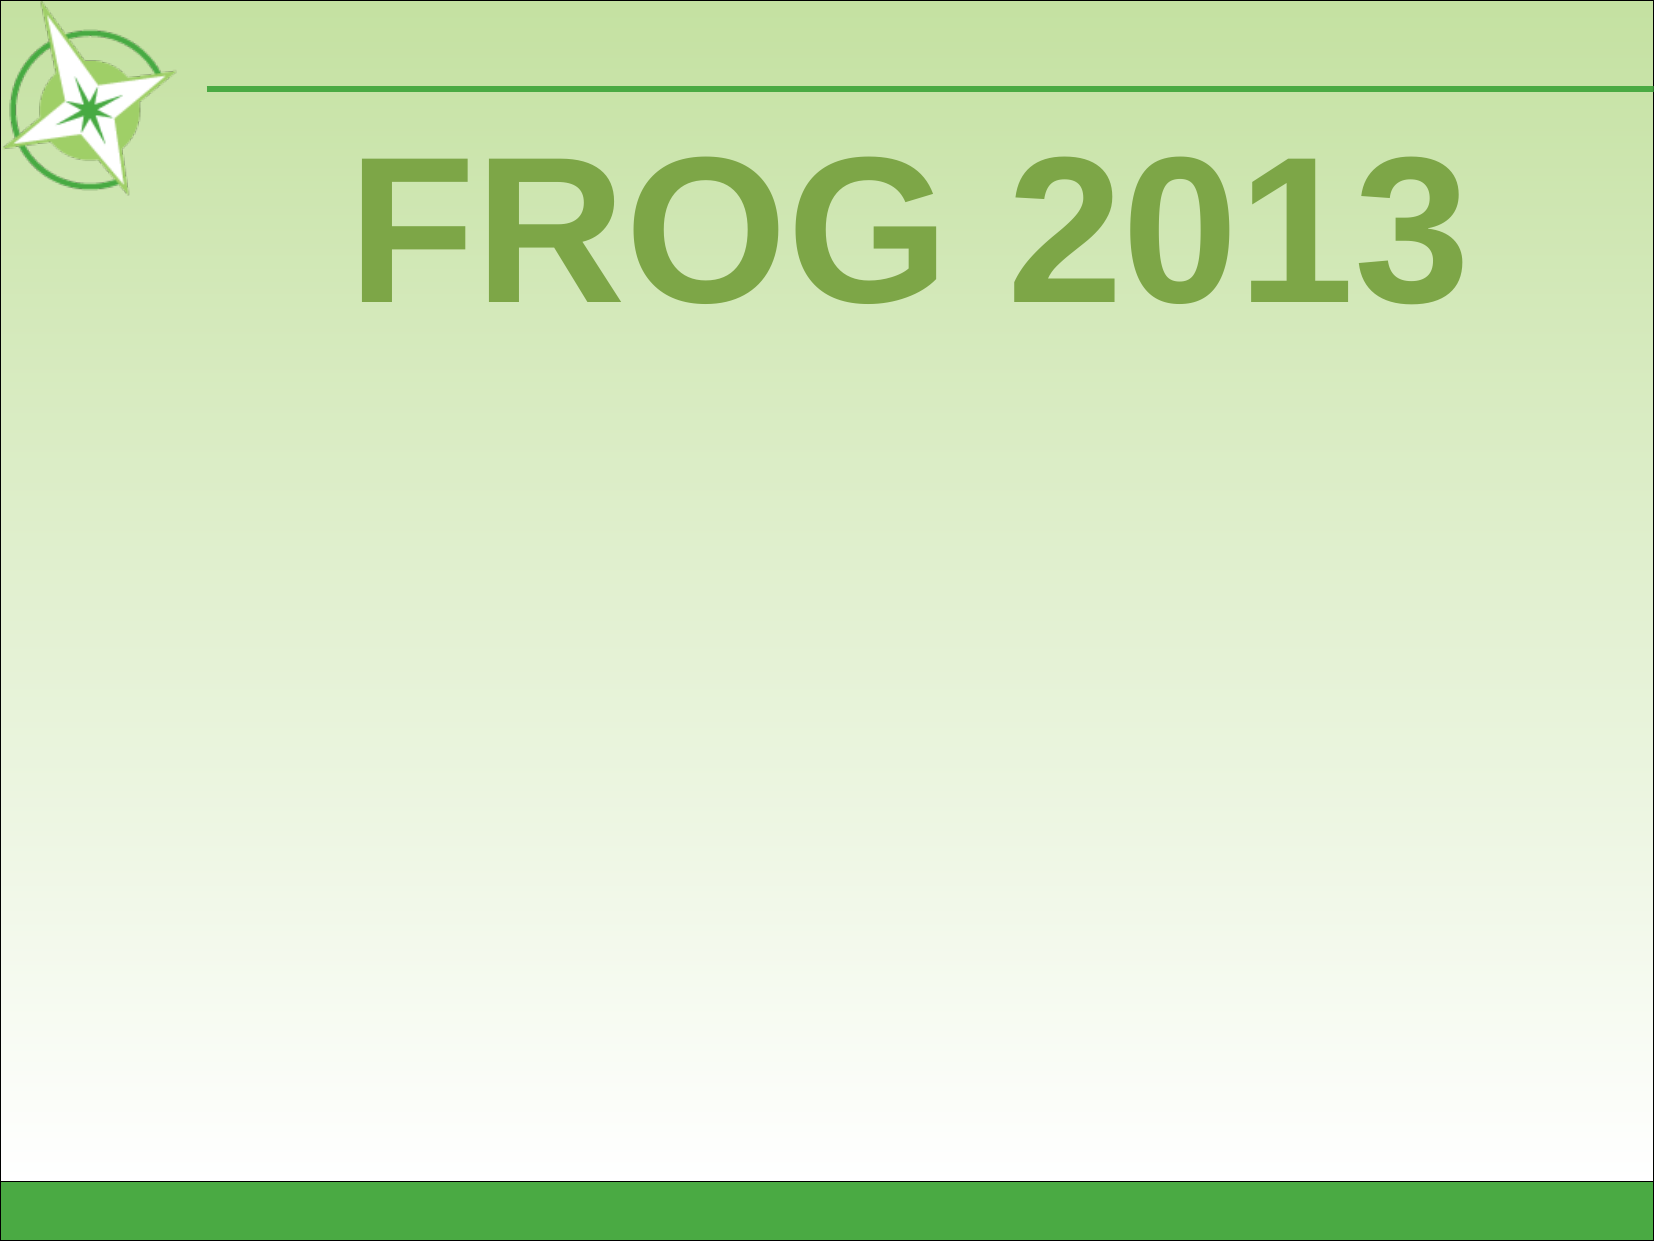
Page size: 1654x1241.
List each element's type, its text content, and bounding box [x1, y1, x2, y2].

subtitle FROG 2013 [165, 2, 1654, 1109]
picture [2, 0, 178, 197]
